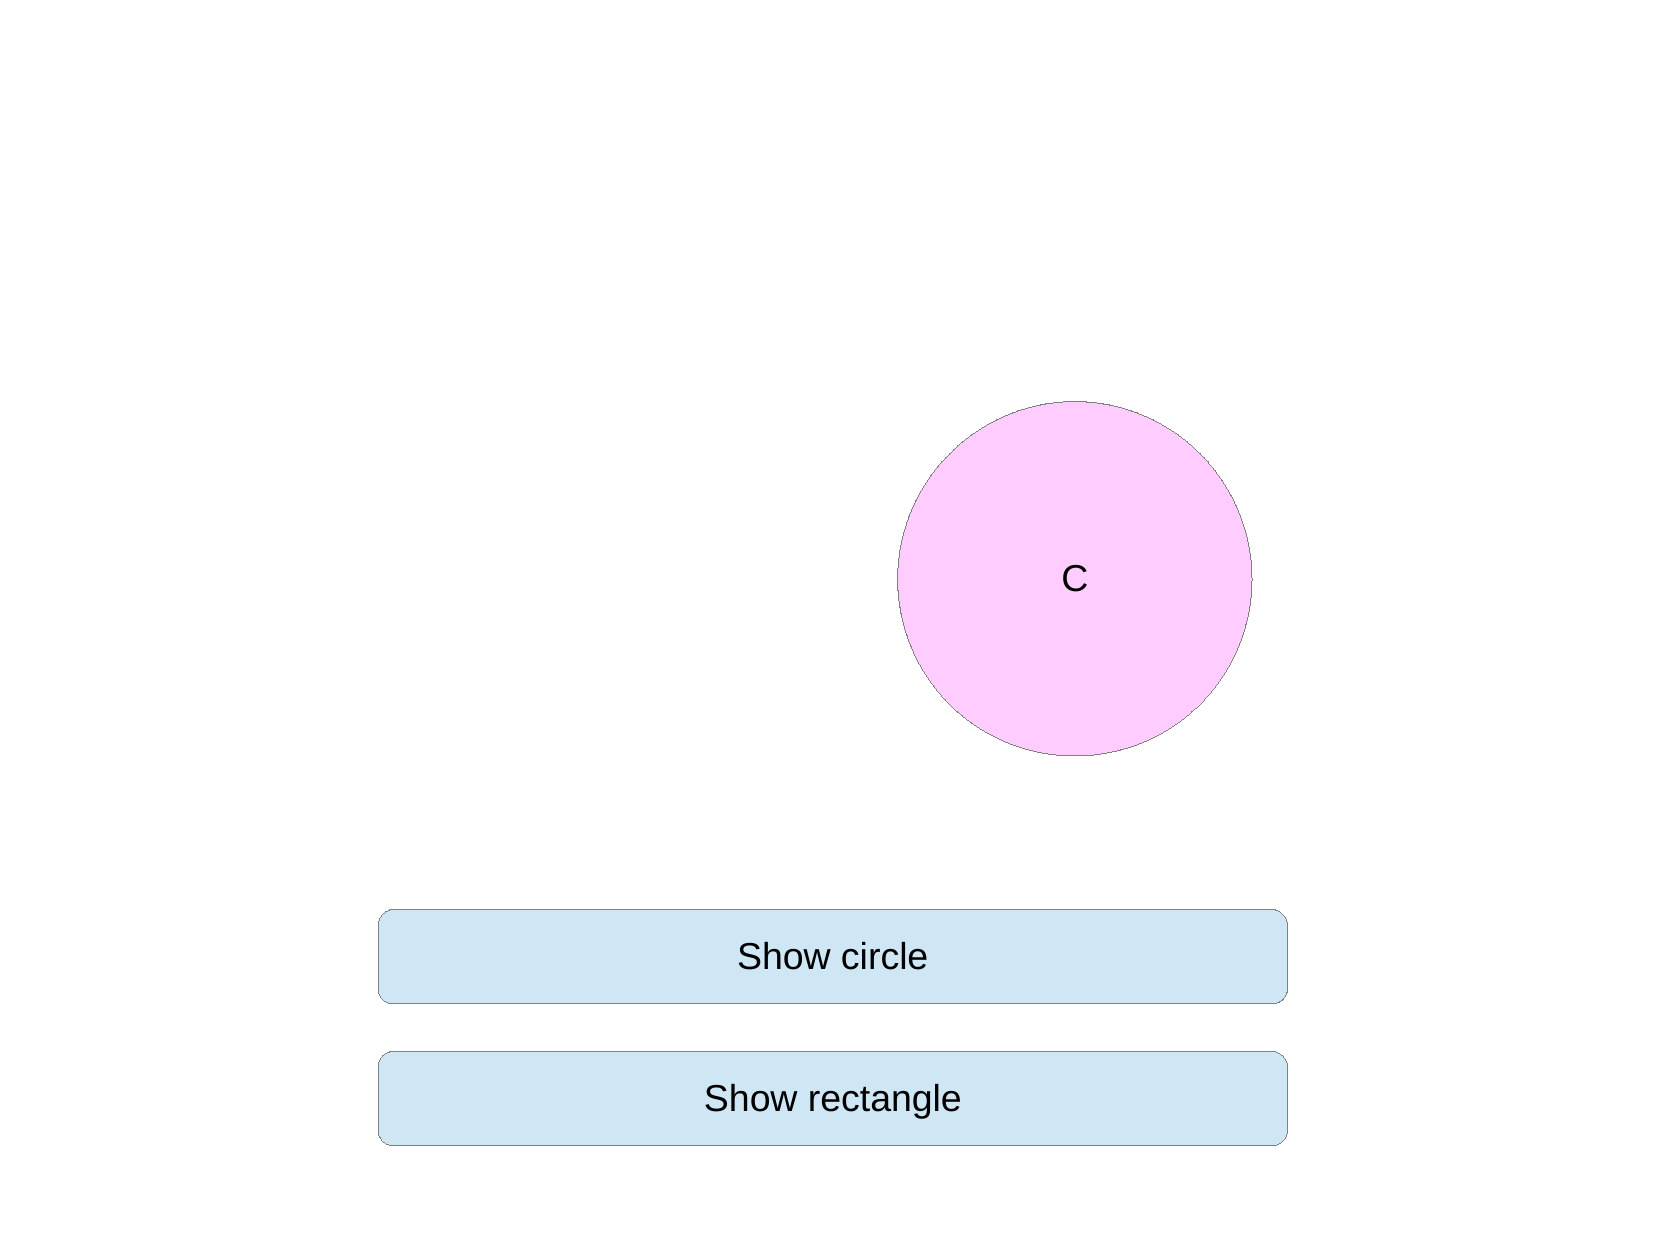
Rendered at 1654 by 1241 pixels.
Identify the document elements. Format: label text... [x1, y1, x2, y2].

text_box C [897, 401, 1253, 756]
